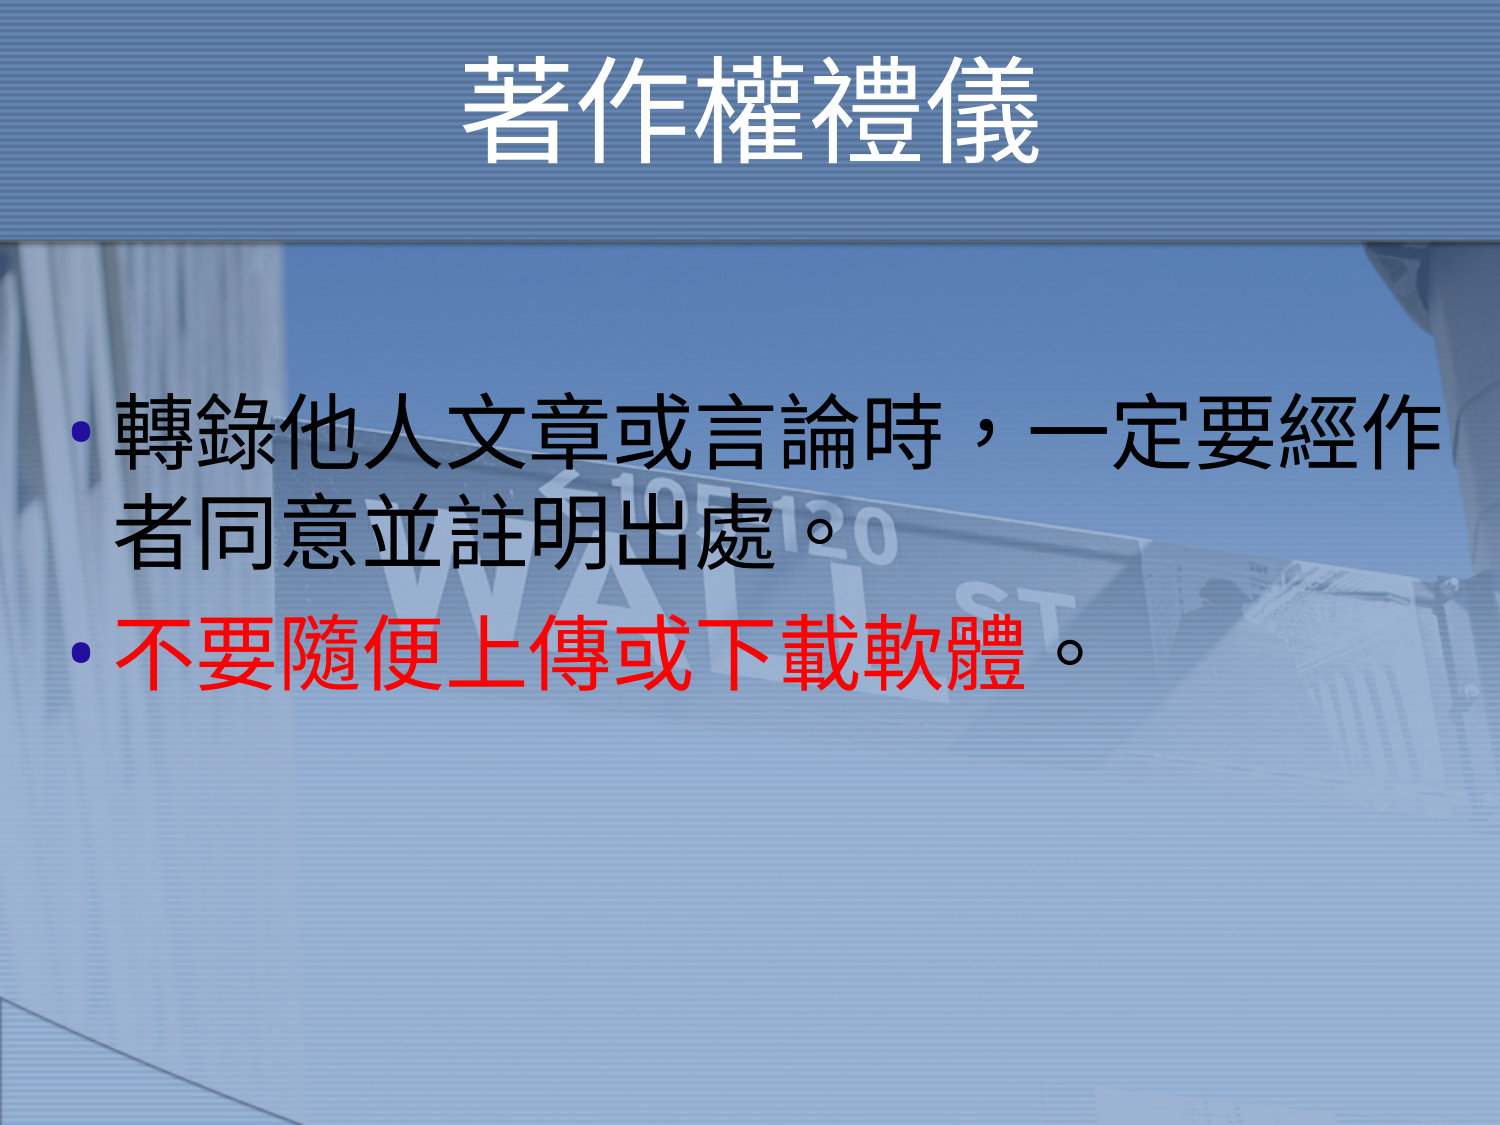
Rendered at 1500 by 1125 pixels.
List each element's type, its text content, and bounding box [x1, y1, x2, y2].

title 著作權禮儀 [41, 42, 1459, 186]
list 轉錄他人文章或言論時，一定要經作者同意並註明出處。 不要隨便上傳或下載軟體。 [41, 373, 1471, 905]
picture [0, 0, 1500, 1125]
